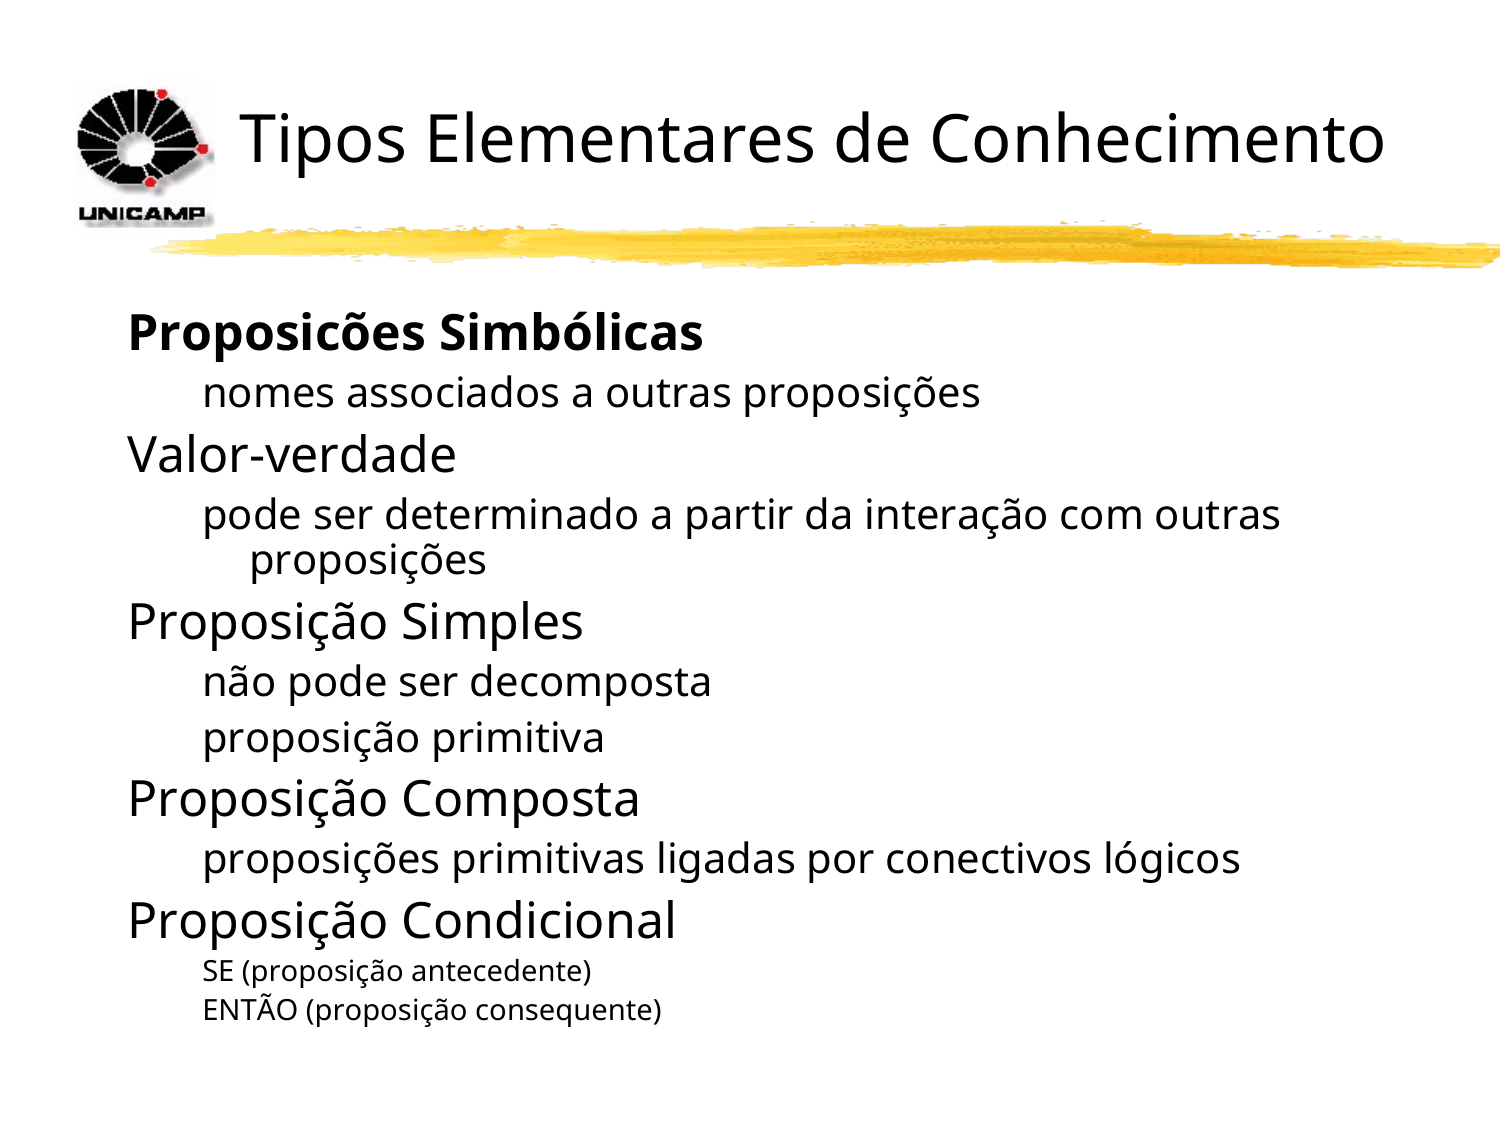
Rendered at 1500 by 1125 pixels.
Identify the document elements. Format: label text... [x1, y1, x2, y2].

text_box Proposicões Simbólicas nomes associados a outras proposições Valor-verdade pode ser determinado a partir da interação com outras proposições Proposição Simples não pode ser decomposta proposição primitiva Proposição Composta proposições primitivas ligadas por conectivos lógicos Proposição Condicional SE (proposição antecedente) ENTÃO (proposição consequente) [112, 299, 1388, 1041]
text_box Tipos Elementares de Conhecimento [224, 89, 1500, 193]
picture [75, 74, 1500, 279]
